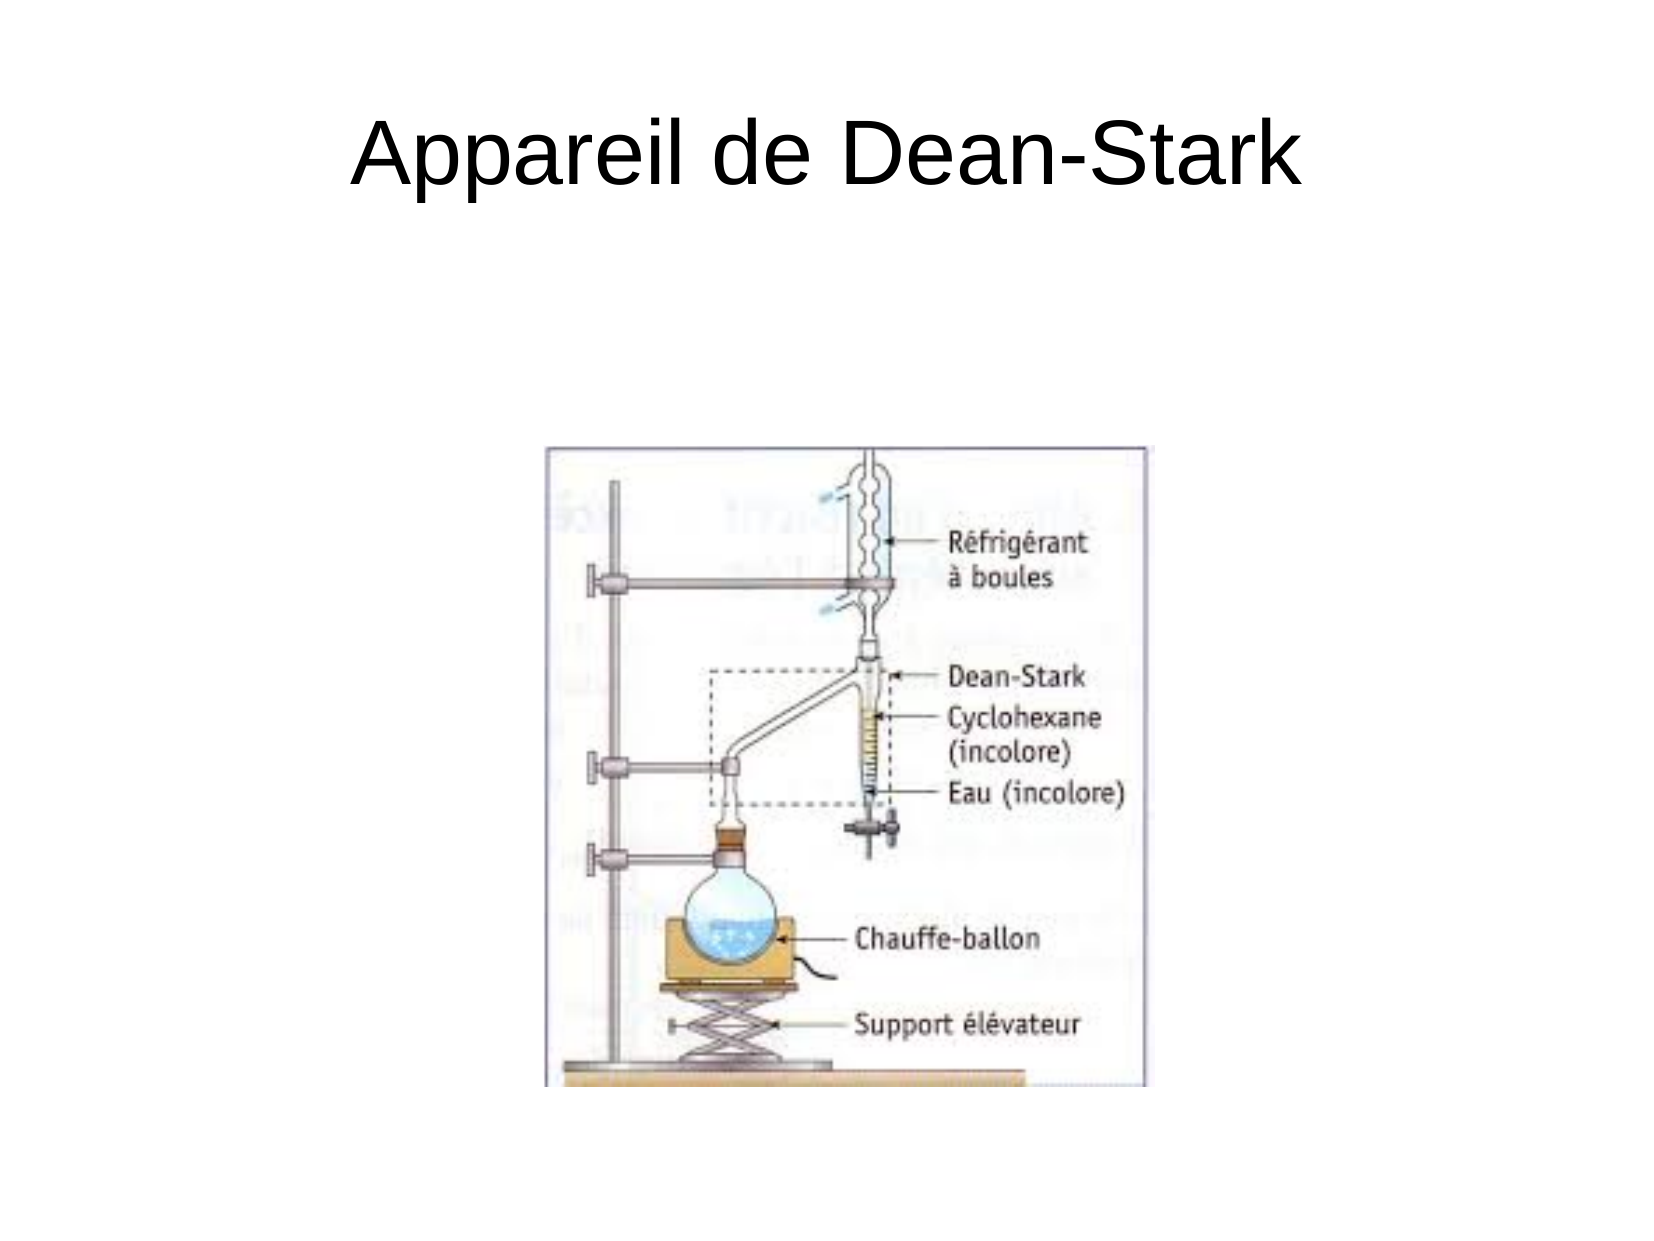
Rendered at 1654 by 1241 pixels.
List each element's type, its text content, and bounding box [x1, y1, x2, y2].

title Appareil de Dean-Stark [82, 49, 1571, 257]
picture [543, 445, 1155, 1087]
